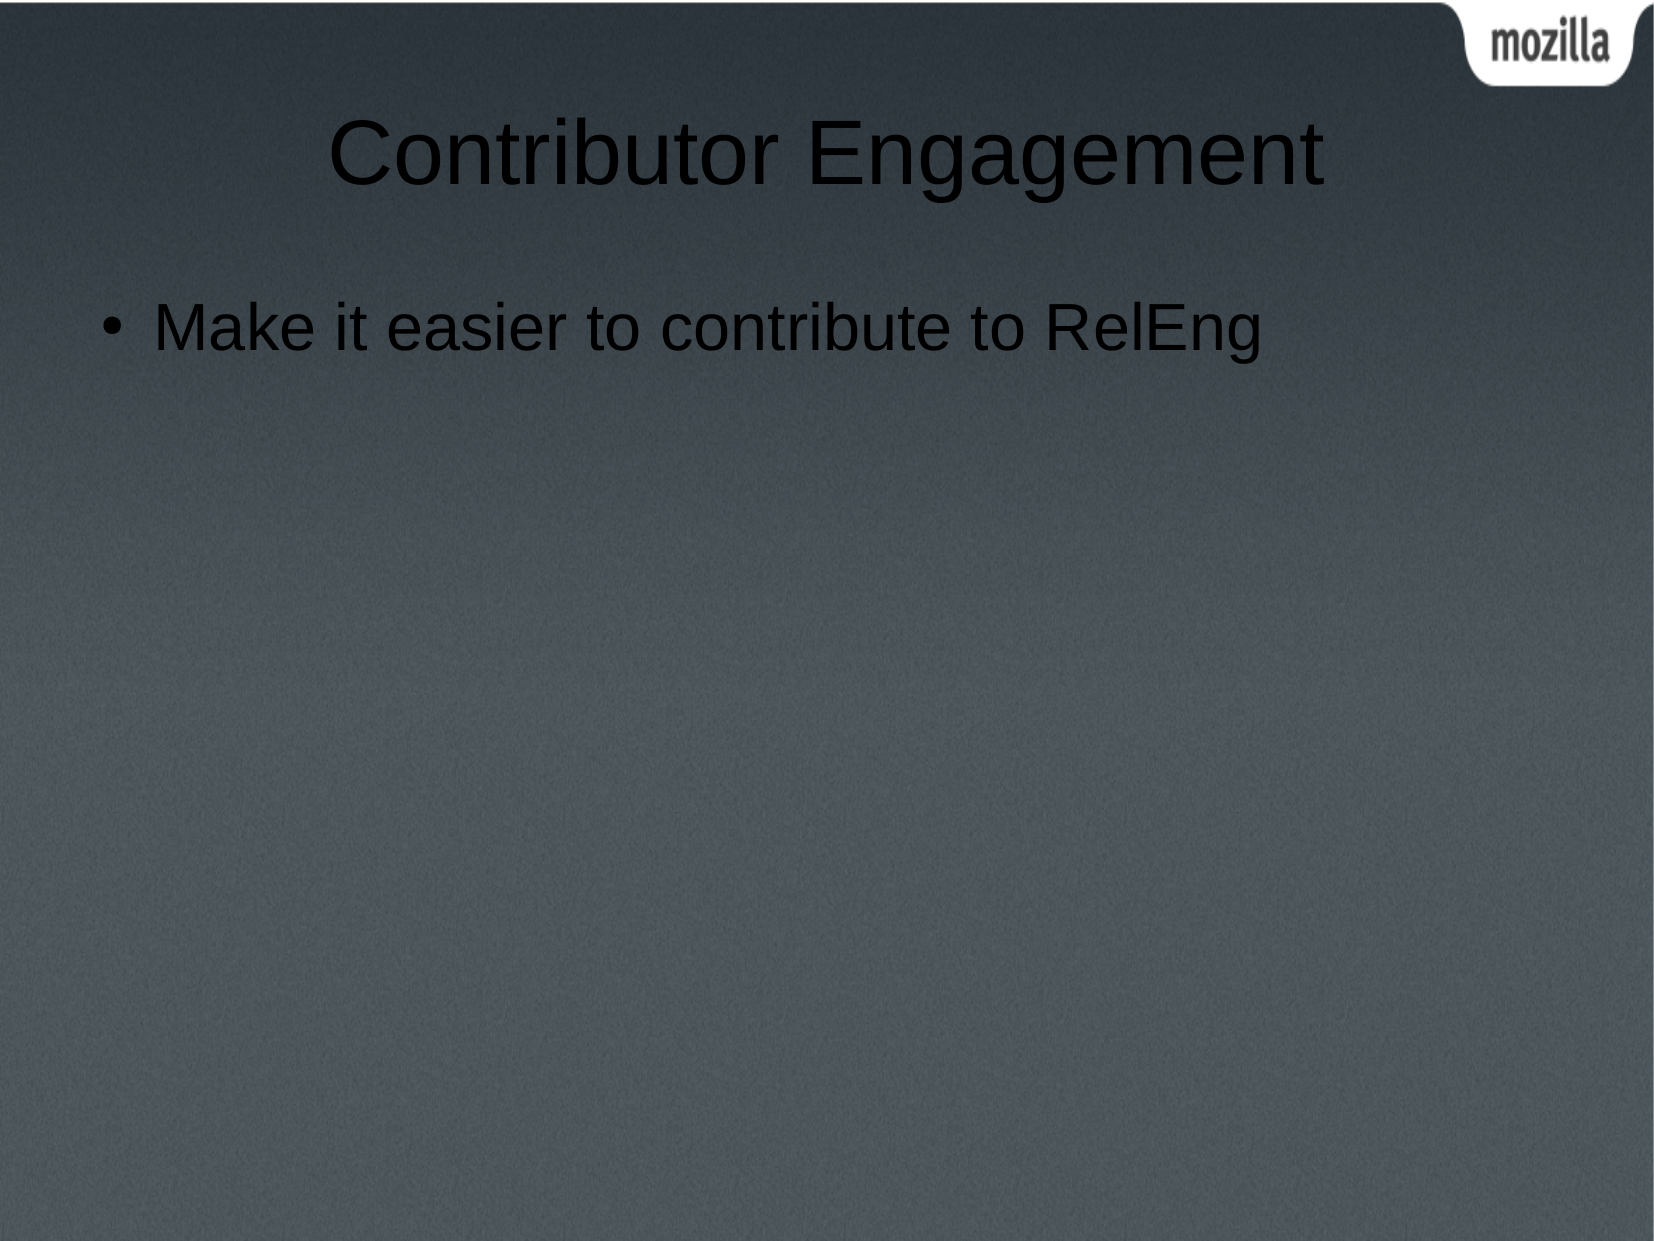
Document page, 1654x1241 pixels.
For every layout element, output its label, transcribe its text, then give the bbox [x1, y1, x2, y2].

list Make it easier to contribute to RelEng [82, 290, 1538, 1010]
picture [0, 0, 1654, 1241]
title Contributor Engagement [82, 49, 1571, 257]
